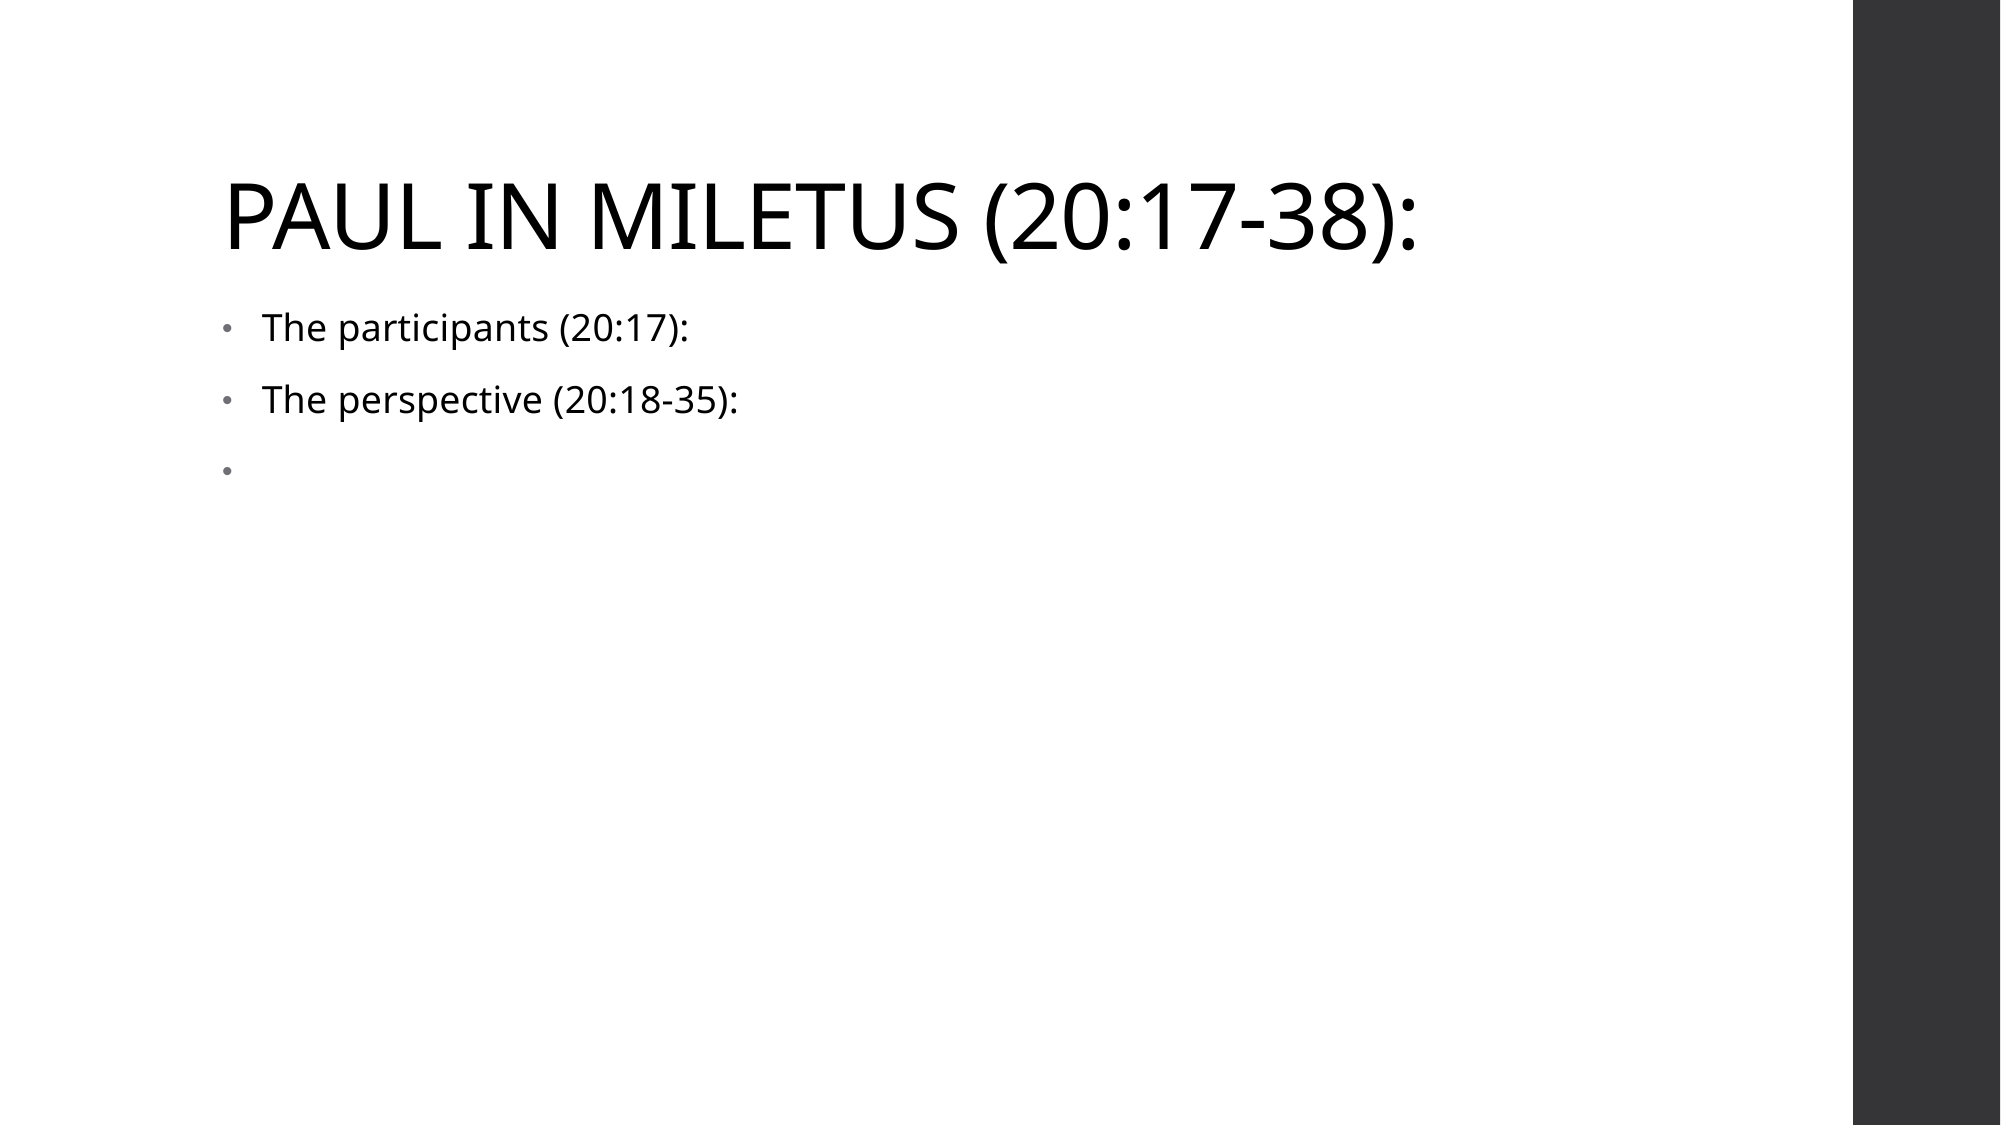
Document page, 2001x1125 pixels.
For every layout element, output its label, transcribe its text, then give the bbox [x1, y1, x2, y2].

list The participants (20:17): The perspective (20:18-35): [206, 299, 1617, 1014]
title PAUL IN MILETUS (20:17-38): [206, 60, 1797, 278]
